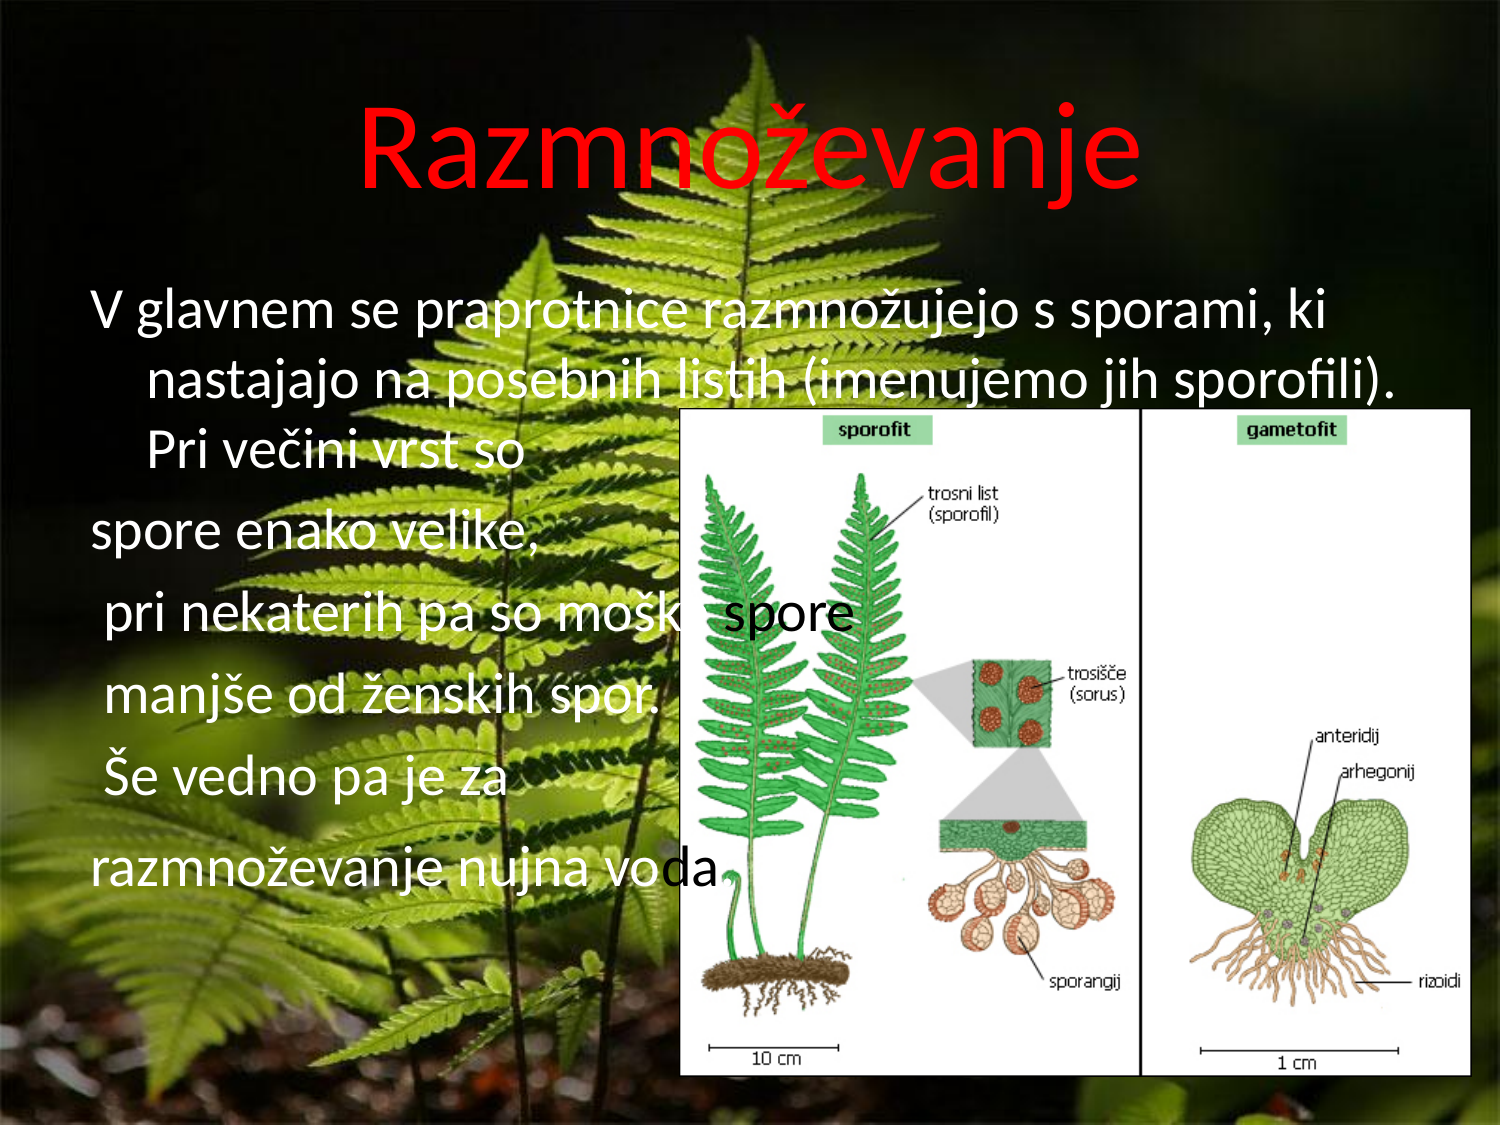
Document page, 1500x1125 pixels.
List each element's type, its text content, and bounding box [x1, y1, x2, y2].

picture [0, 0, 1500, 1125]
title Razmnoževanje [75, 45, 1425, 233]
list V glavnem se praprotnice razmnožujejo s sporami, ki nastajajo na posebnih listih (imenujemo jih sporofili). Pri večini vrst so spore enako velike, pri nekaterih pa so moške spore manjše od ženskih spor. Še vedno pa je za razmnoževanje nujna voda. [75, 262, 1425, 1005]
